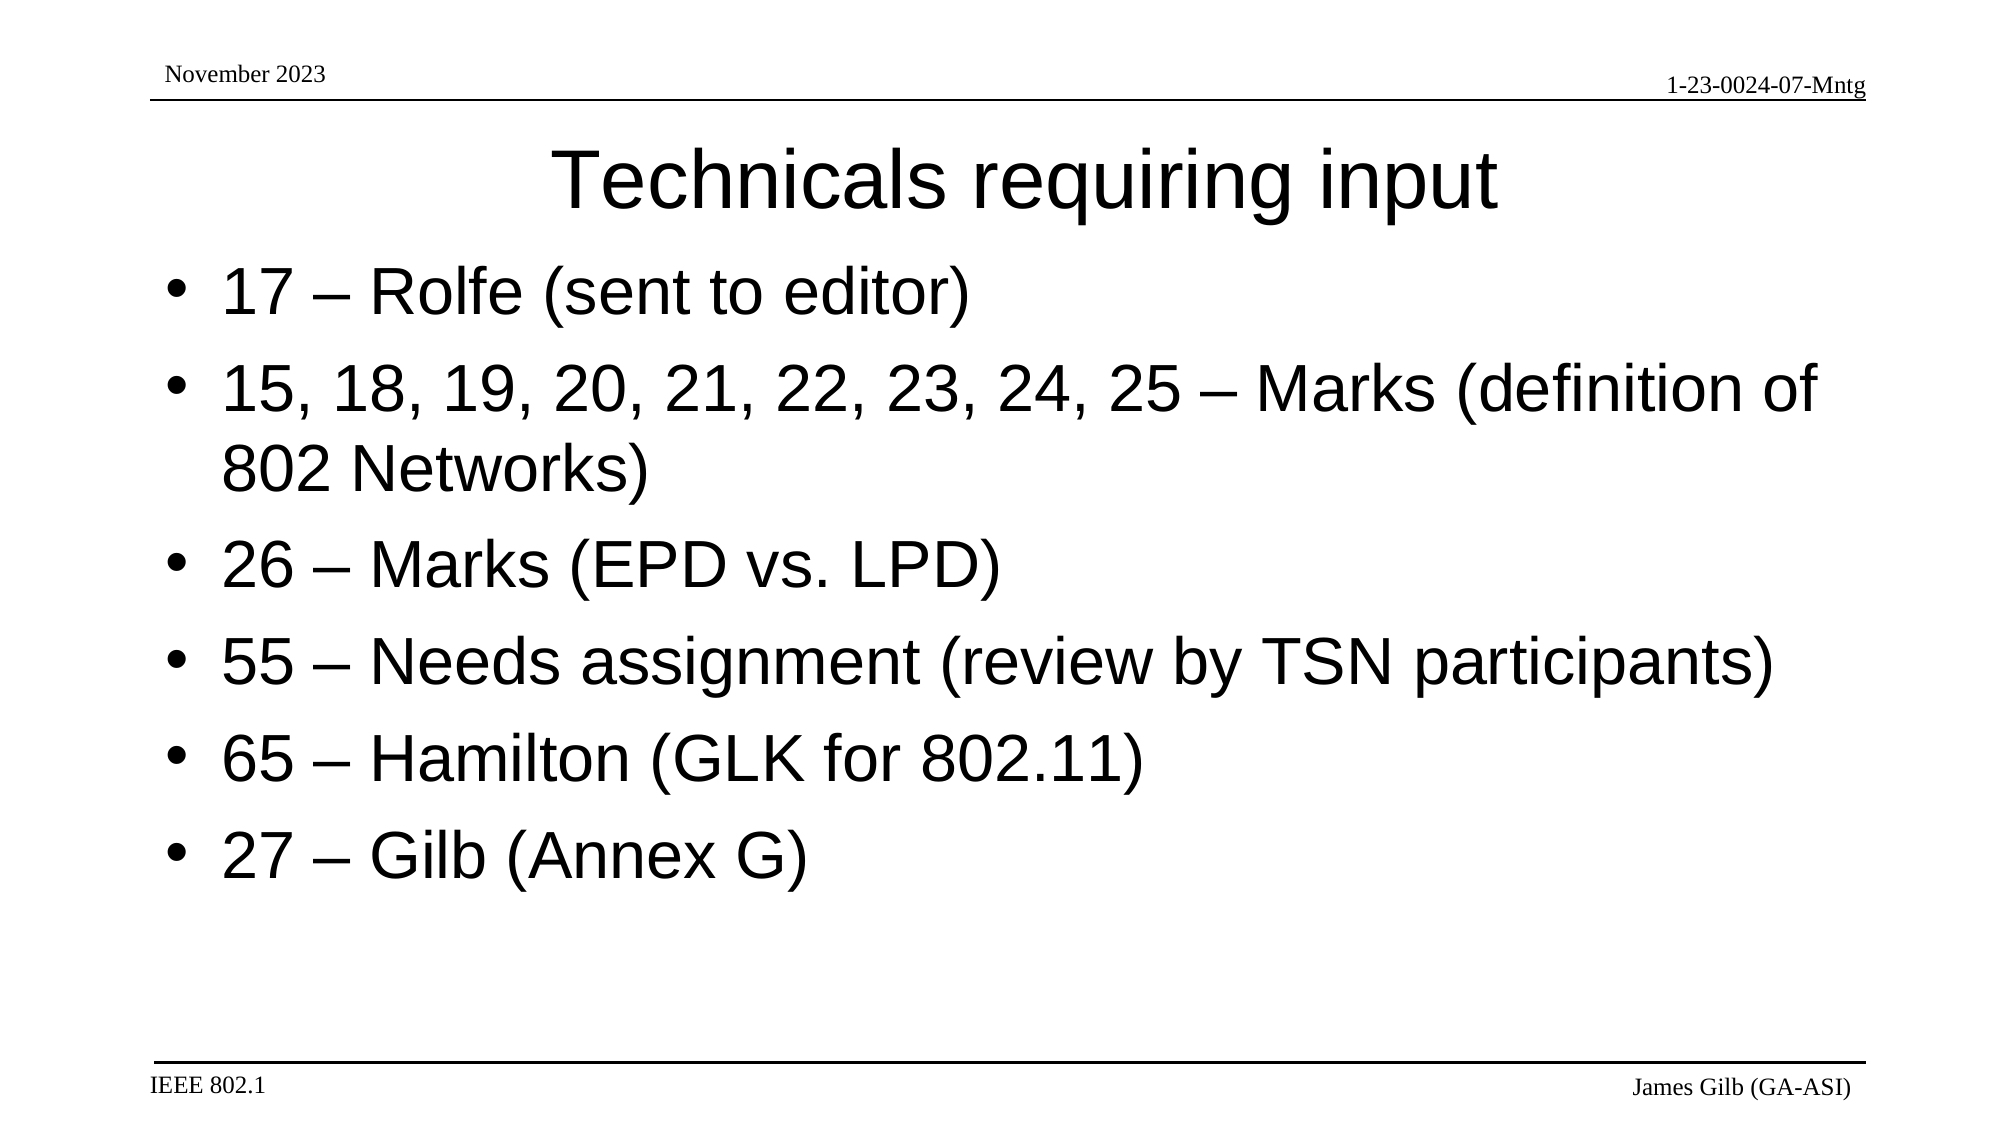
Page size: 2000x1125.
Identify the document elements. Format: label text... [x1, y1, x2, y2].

list 17 – Rolfe (sent to editor) 15, 18, 19, 20, 21, 22, 23, 24, 25 – Marks (definition of 802 Networks) 26 – Marks (EPD vs. LPD) 55 – Needs assignment (review by TSN participants) 65 – Hamilton (GLK for 802.11) 27 – Gilb (Annex G) [150, 239, 1900, 1051]
title Technicals requiring input [149, 112, 1900, 238]
